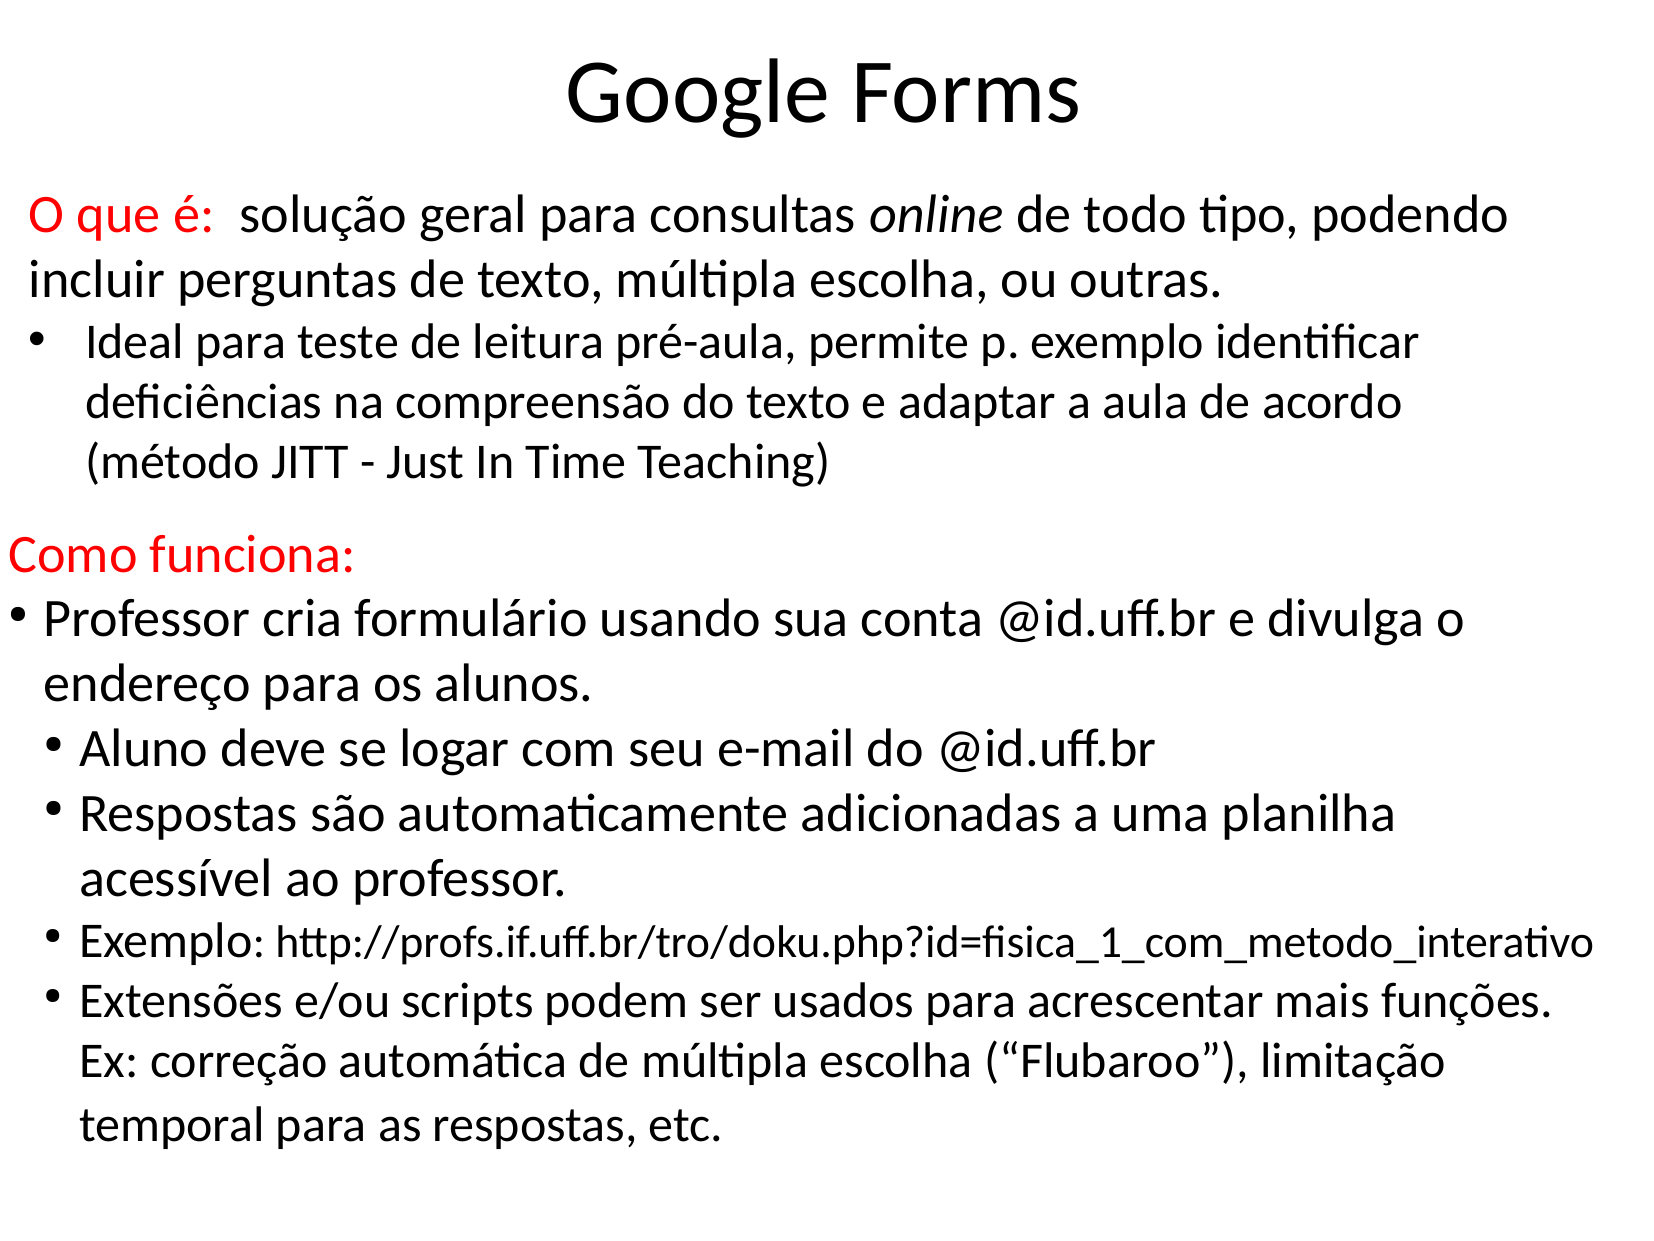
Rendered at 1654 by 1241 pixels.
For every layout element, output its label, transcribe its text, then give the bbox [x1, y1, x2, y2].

title Google Forms [79, 0, 1569, 171]
text_box Como funciona: Professor cria formulário usando sua conta @id.uff.br e divulga o endereço para os alunos. Aluno deve se logar com seu e-mail do @id.uff.br Respostas são automaticamente adicionadas a uma planilha acessível ao professor. Exemplo: http://profs.if.uff.br/tro/doku.php?id=fisica_1_com_metodo_interativo Extensões e/ou scripts podem ser usados para acrescentar mais funções. Ex: correção automática de múltipla escolha (“Flubaroo”), limitação temporal para as respostas, etc. [0, 510, 1612, 1161]
text_box O que é: solução geral para consultas online de todo tipo, podendo incluir perguntas de texto, múltipla escolha, ou outras. Ideal para teste de leitura pré-aula, permite p. exemplo identificar deficiências na compreensão do texto e adaptar a aula de acordo (método JITT - Just In Time Teaching) [14, 171, 1580, 510]
